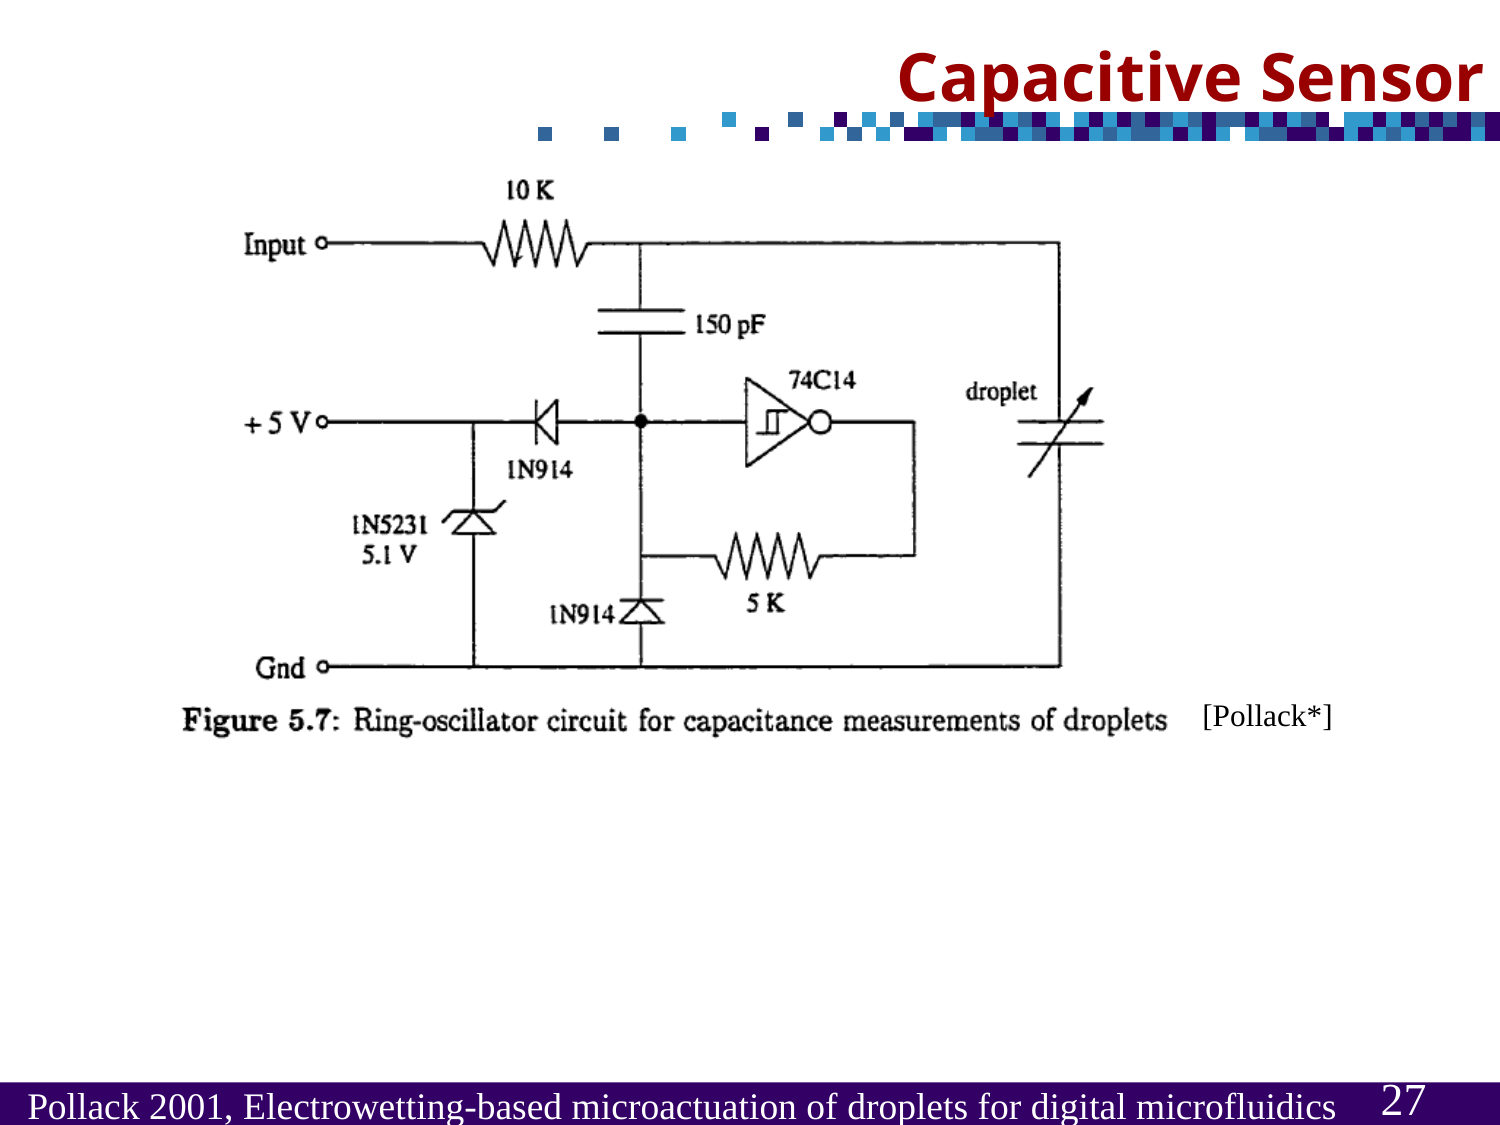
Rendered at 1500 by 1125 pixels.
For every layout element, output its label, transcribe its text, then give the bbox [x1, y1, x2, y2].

title Capacitive Sensor [0, 24, 1500, 125]
text_box [Pollack*] [1187, 687, 1413, 740]
picture [173, 149, 1188, 765]
text_box Pollack 2001, Electrowetting-based microactuation of droplets for digital microfluidics [12, 1075, 1401, 1125]
